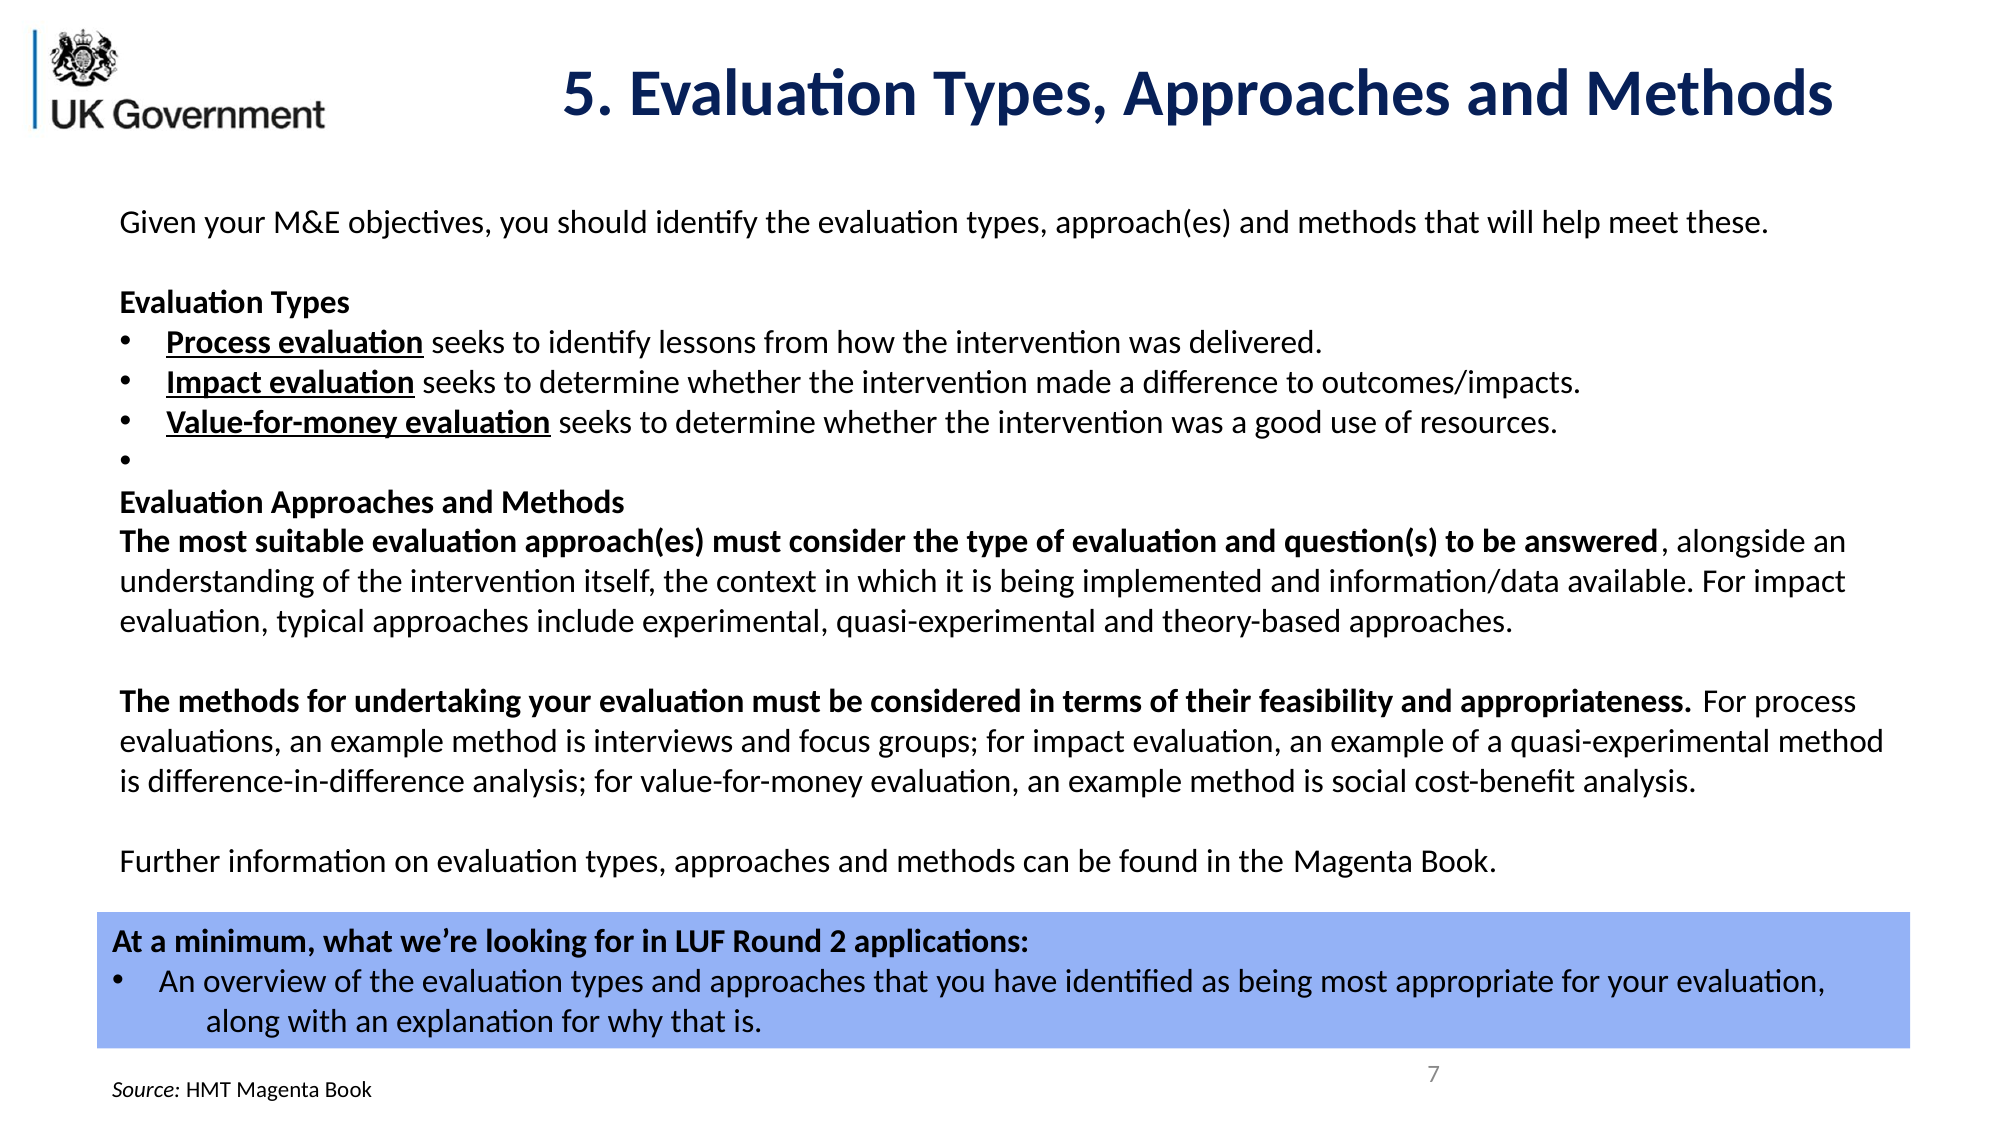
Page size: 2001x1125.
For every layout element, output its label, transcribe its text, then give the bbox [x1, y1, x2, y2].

text_box At a minimum, what we’re looking for in LUF Round 2 applications: An overview of the evaluation types and approaches that you have identified as being most appropriate for your evaluation, along with an explanation for why that is. [97, 912, 1911, 1049]
text_box 7 [1412, 1049, 1863, 1103]
text_box Source: HMT Magenta Book [97, 1067, 1097, 1111]
text_box 5. Evaluation Types, Approaches and Methods [547, 41, 1911, 138]
picture [19, 0, 363, 138]
text_box Given your M&E objectives, you should identify the evaluation types, approach(es) and methods that will help meet these. Evaluation Types Process evaluation seeks to identify lessons from how the intervention was delivered. Impact evaluation seeks to determine whether the intervention made a difference to outcomes/impacts. Value-for-money evaluation seeks to determine whether the intervention was a good use of resources. Evaluation Approaches and Methods The most suitable evaluation approach(es) must consider the type of evaluation and question(s) to be answered, alongside an understanding of the intervention itself, the context in which it is being implemented and information/data available. For impact evaluation, typical approaches include experimental, quasi-experimental and theory-based approaches. The methods for undertaking your evaluation must be considered in terms of their feasibility and appropriateness. For process evaluations, an example method is interviews and focus groups; for impact evaluation, an example of a quasi-experimental method is difference-in-difference analysis; for value-for-money evaluation, an example method is social cost-benefit analysis. Further information on evaluation types, approaches and methods can be found in the Magenta Book. [104, 192, 1918, 895]
